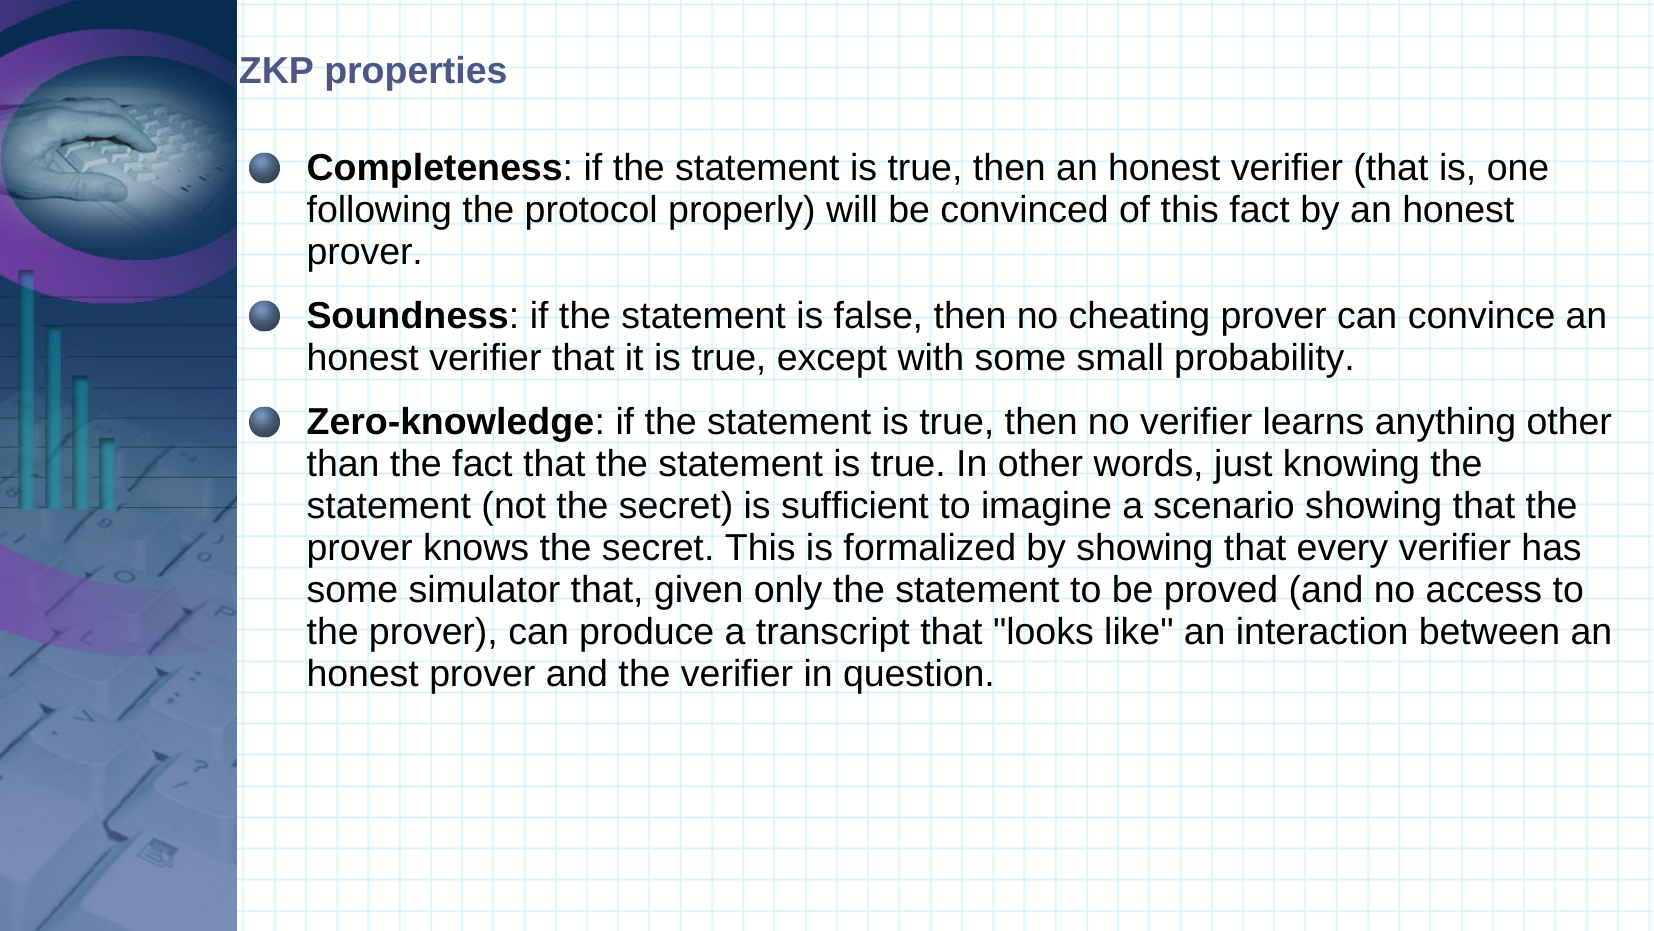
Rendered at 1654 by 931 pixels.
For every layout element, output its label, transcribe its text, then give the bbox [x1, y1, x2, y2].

list Completeness: if the statement is true, then an honest verifier (that is, one following the protocol properly) will be convinced of this fact by an honest prover. Soundness: if the statement is false, then no cheating prover can convince an honest verifier that it is true, except with some small probability. Zero-knowledge: if the statement is true, then no verifier learns anything other than the fact that the statement is true. In other words, just knowing the statement (not the secret) is sufficient to imagine a scenario showing that the prover knows the secret. This is formalized by showing that every verifier has some simulator that, given only the statement to be proved (and no access to the prover), can produce a transcript that "looks like" an interaction between an honest prover and the verifier in question. [236, 146, 1622, 885]
picture [0, 0, 1654, 931]
title ZKP properties [239, 0, 1625, 148]
